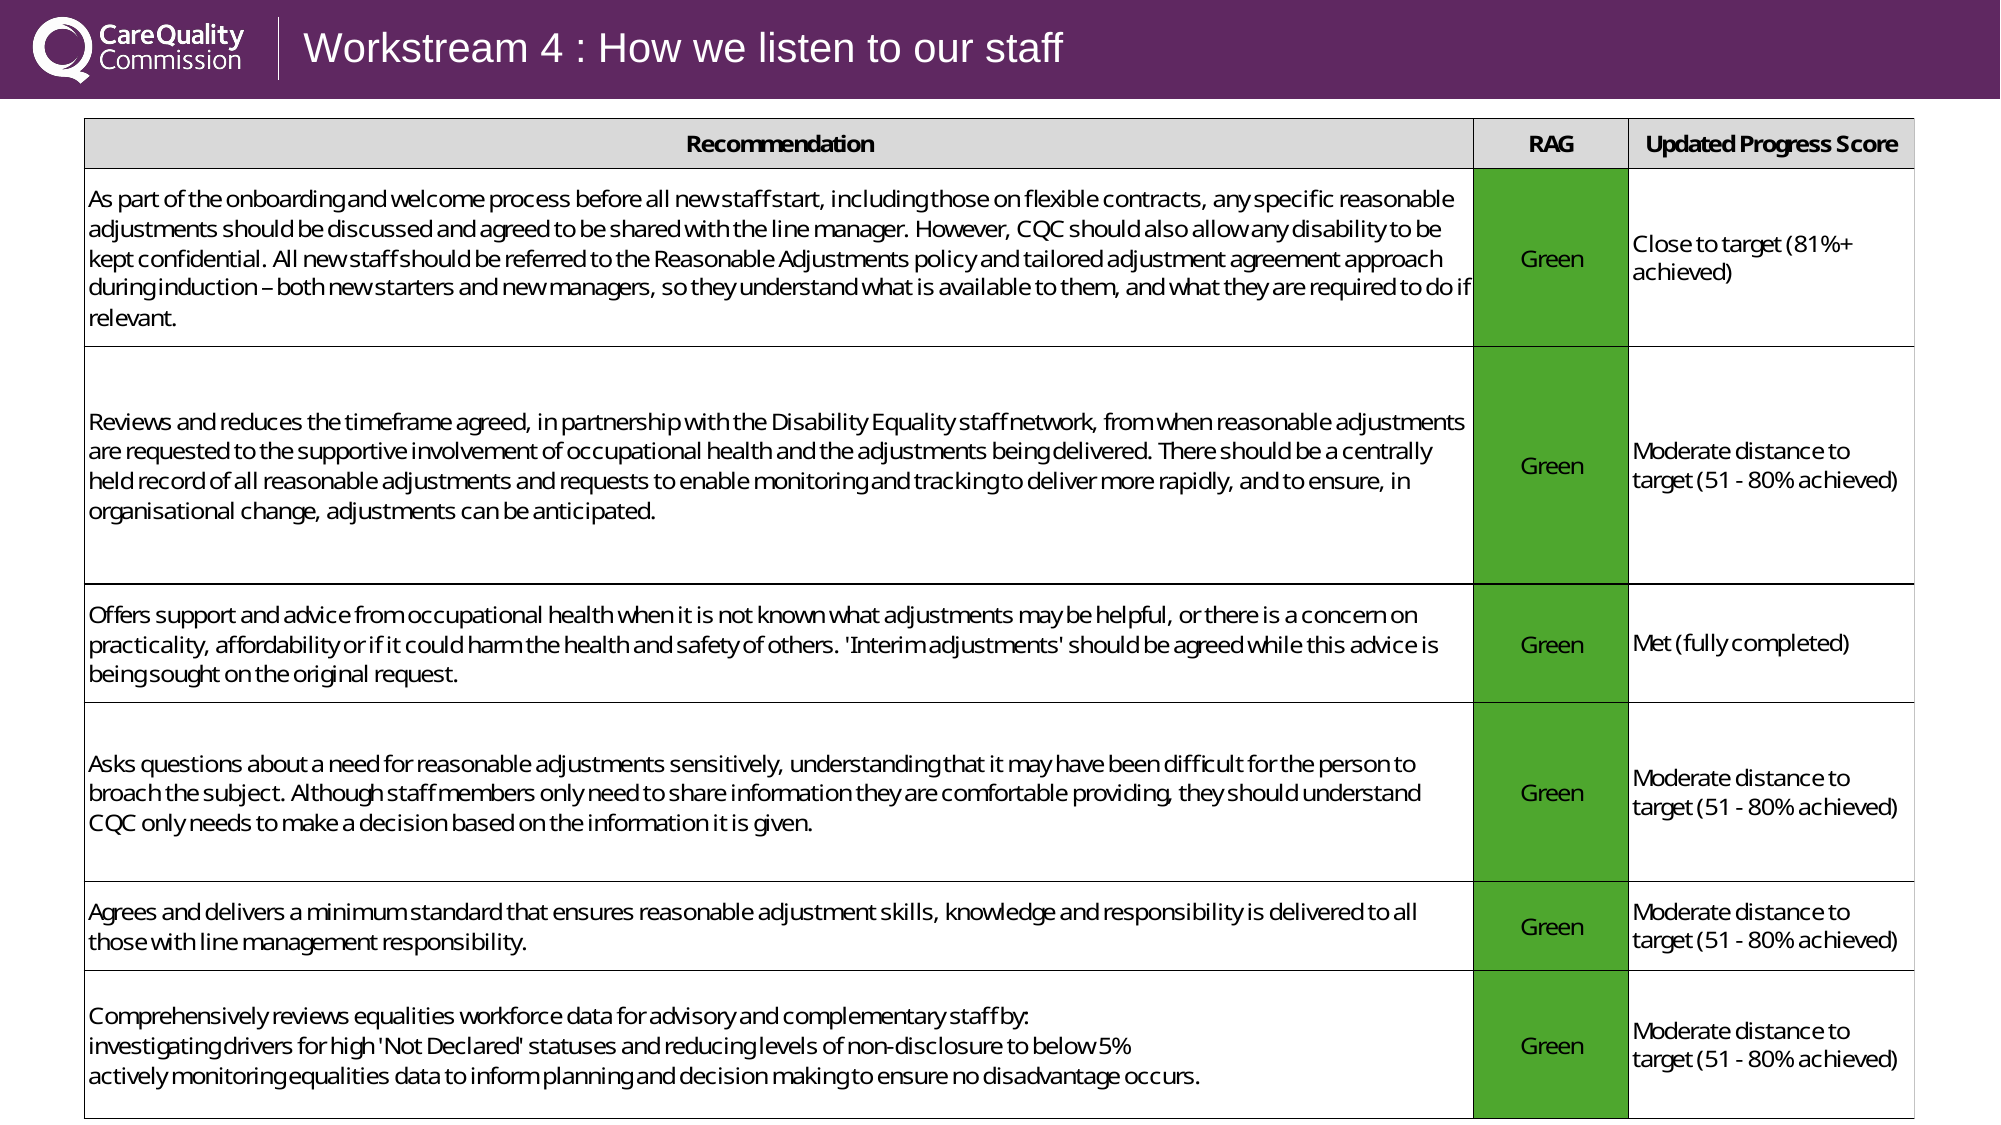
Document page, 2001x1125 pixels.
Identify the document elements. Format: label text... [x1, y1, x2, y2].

text_box [0, 0, 2000, 99]
picture [32, 16, 245, 84]
text_box Workstream 4 : How we listen to our staff [288, 13, 1439, 80]
picture [83, 118, 1915, 1120]
